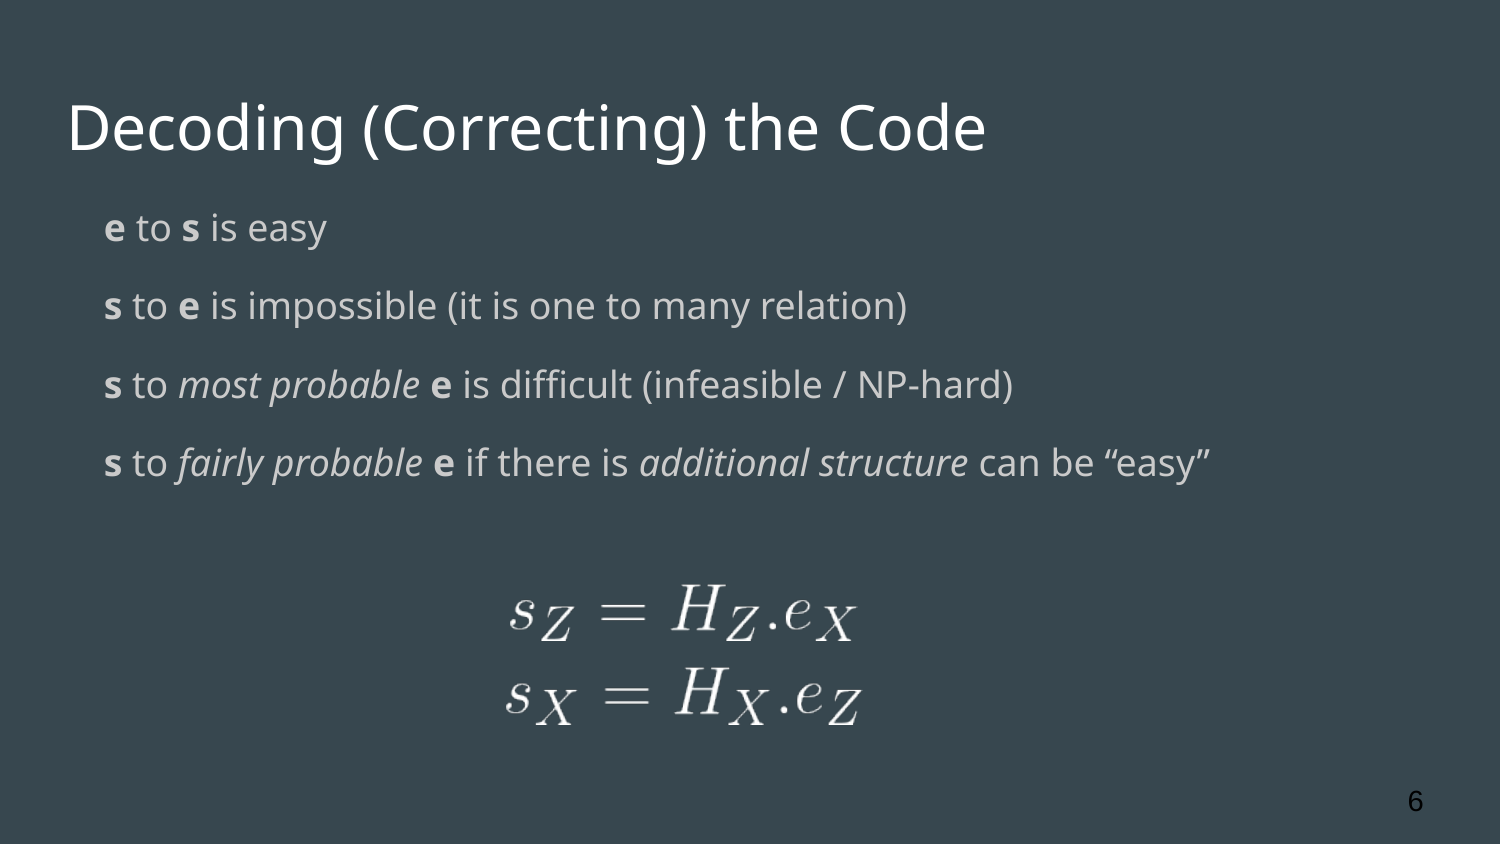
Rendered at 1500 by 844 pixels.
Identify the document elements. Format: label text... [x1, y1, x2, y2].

slide_number <number> [1392, 767, 1483, 833]
title Decoding (Correcting) the Code [51, 72, 1449, 167]
list e to s is easy s to e is impossible (it is one to many relation) s to most probable e is difficult (infeasible / NP-hard) s to fairly probable e if there is additional structure can be “easy” [51, 189, 1449, 750]
picture [510, 583, 858, 641]
picture [506, 666, 863, 725]
